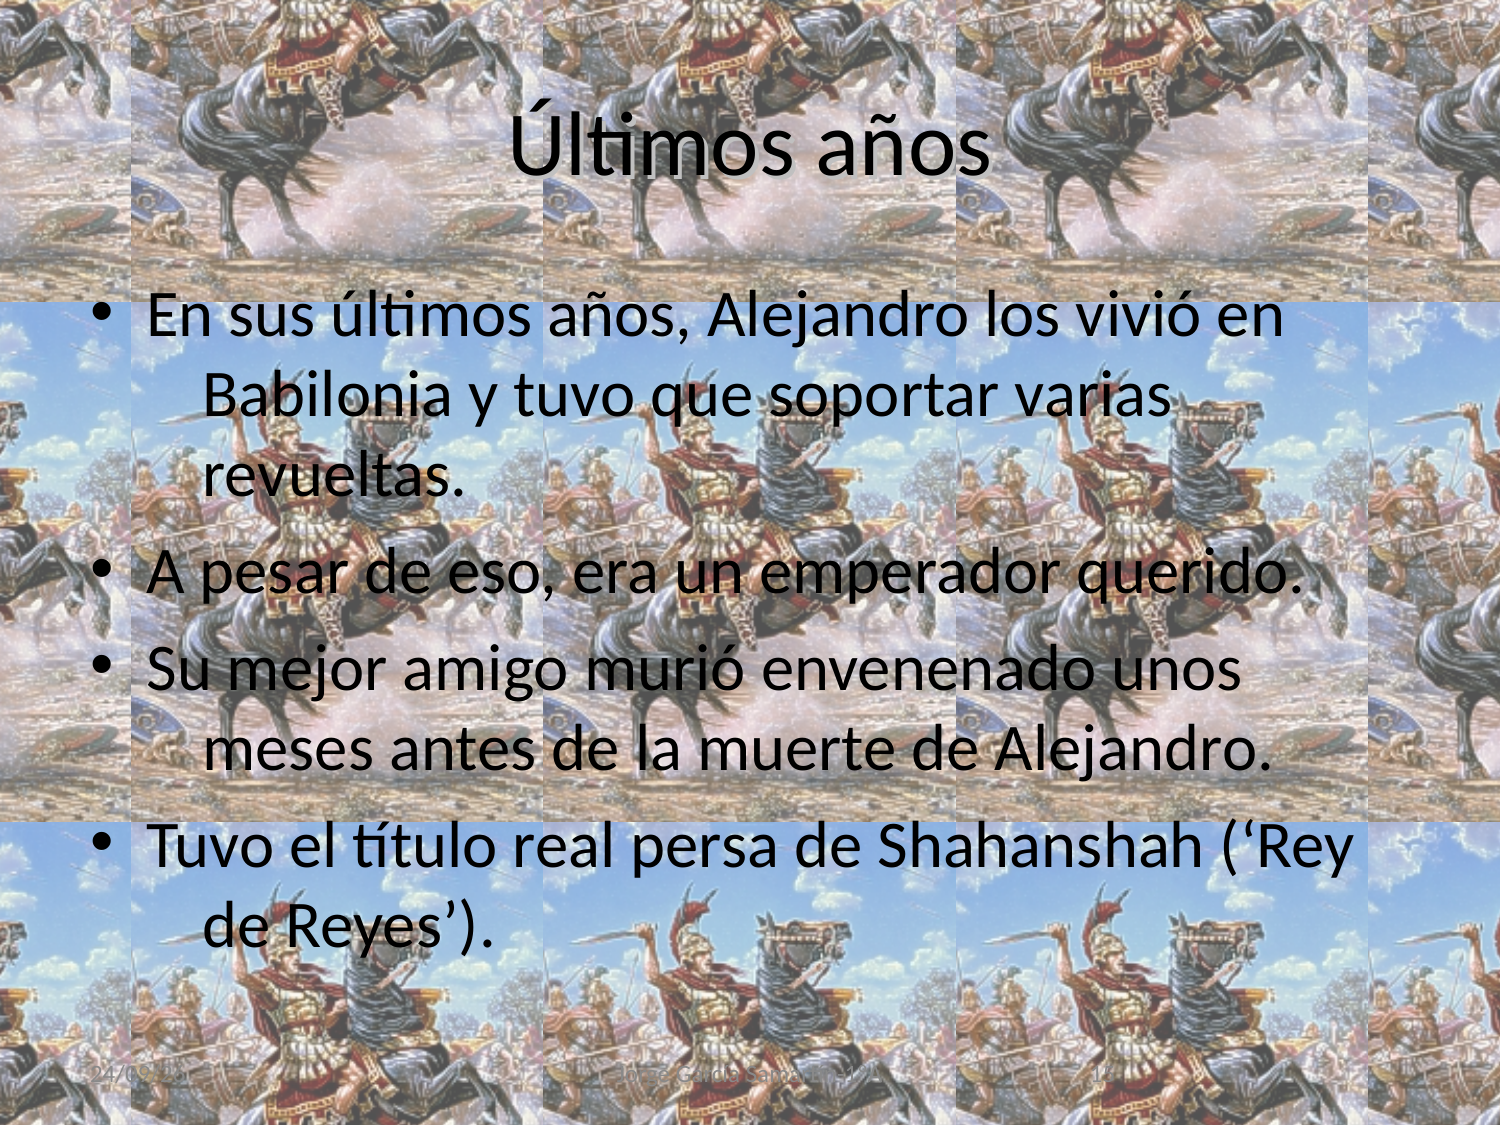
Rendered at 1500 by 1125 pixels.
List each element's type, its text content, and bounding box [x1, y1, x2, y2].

text_box Jorge García Samartín-1ºA [512, 1042, 988, 1103]
text_box 15 [1074, 1042, 1426, 1103]
text_box miércoles, 23 de marzo de 2011 [75, 1042, 426, 1103]
list En sus últimos años, Alejandro los vivió en Babilonia y tuvo que soportar varias revueltas. A pesar de eso, era un emperador querido. Su mejor amigo murió envenenado unos meses antes de la muerte de Alejandro. Tuvo el título real persa de Shahanshah (‘Rey de Reyes’). [75, 262, 1426, 1005]
title Últimos años [75, 45, 1426, 233]
